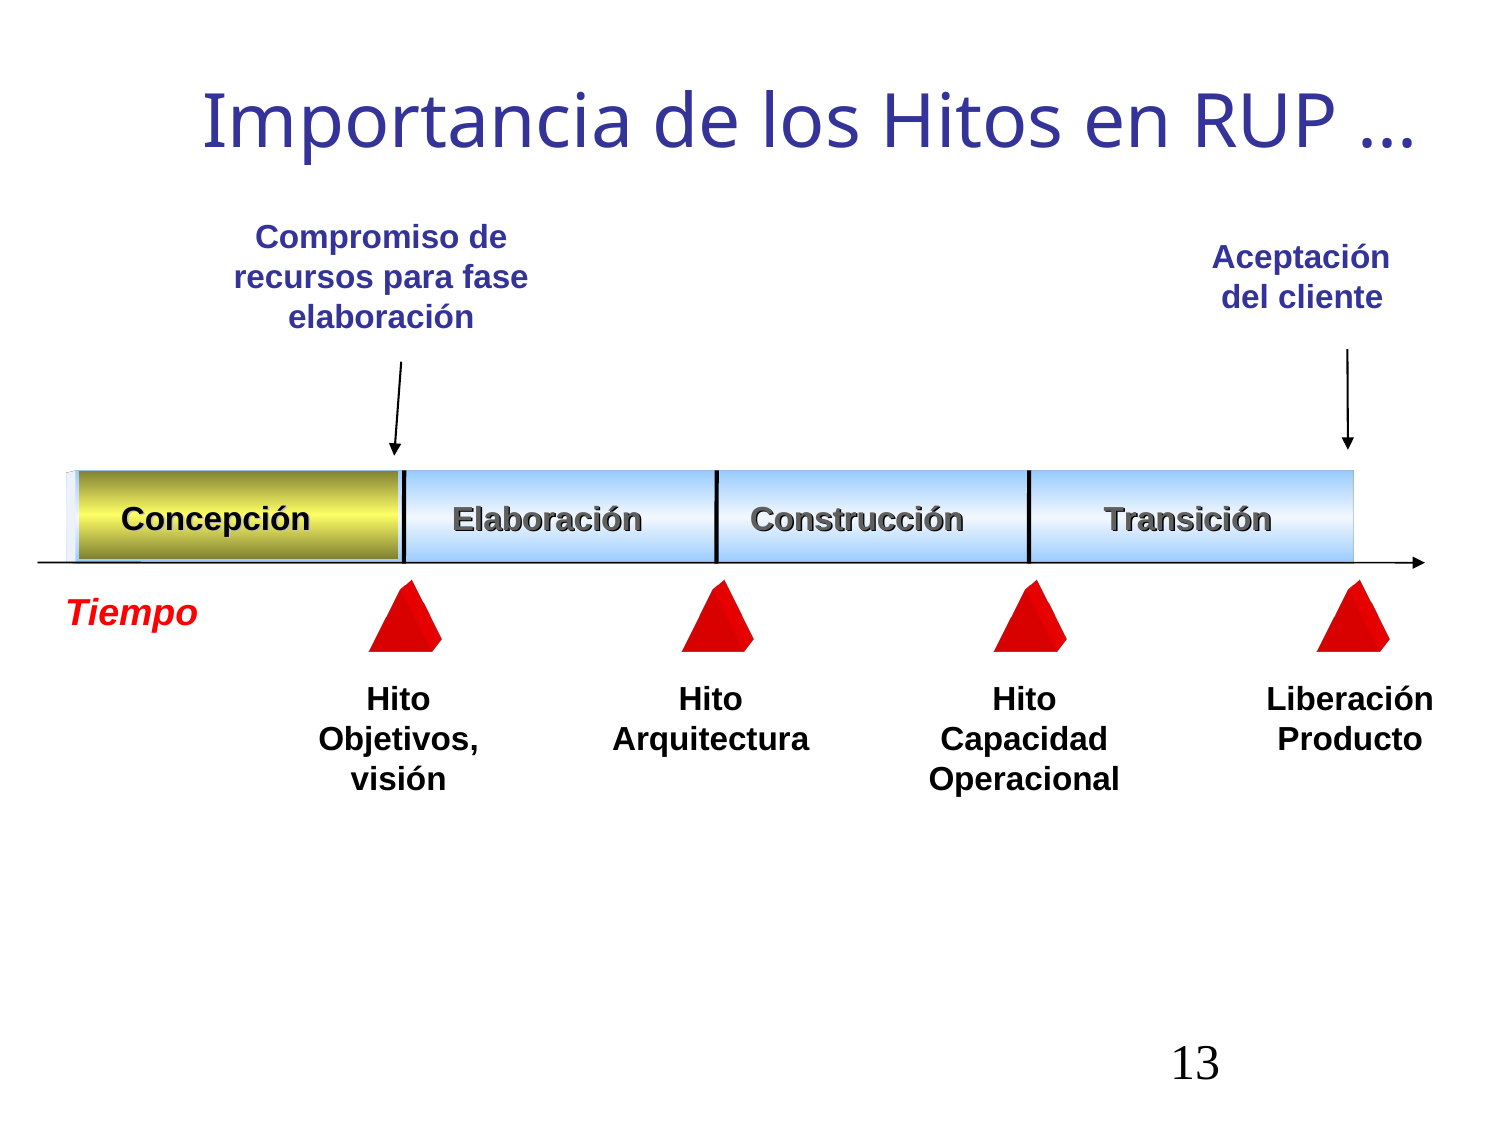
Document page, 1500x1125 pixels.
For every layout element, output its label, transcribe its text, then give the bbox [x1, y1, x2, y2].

text_box [406, 470, 714, 561]
text_box [1032, 470, 1353, 561]
text_box Tiempo [50, 580, 214, 641]
text_box Compromiso de recursos para fase elaboración [186, 207, 577, 343]
text_box [719, 470, 1027, 561]
text_box [66, 470, 402, 561]
text_box [1318, 581, 1389, 651]
text_box [995, 581, 1066, 651]
text_box Transición [1088, 489, 1287, 545]
text_box Liberación Producto [1251, 670, 1450, 765]
text_box Hito Objetivos, visión [303, 670, 494, 805]
text_box Construcción [734, 489, 979, 545]
text_box Hito Arquitectura [597, 670, 825, 765]
text_box [683, 581, 753, 651]
text_box Concepción [105, 489, 326, 545]
text_box Aceptación del cliente [1196, 228, 1406, 323]
text_box [370, 581, 441, 651]
text_box Hito Capacidad Operacional [891, 670, 1158, 805]
title Importancia de los Hitos en RUP ... [187, 24, 1466, 214]
text_box Elaboración [437, 489, 658, 545]
